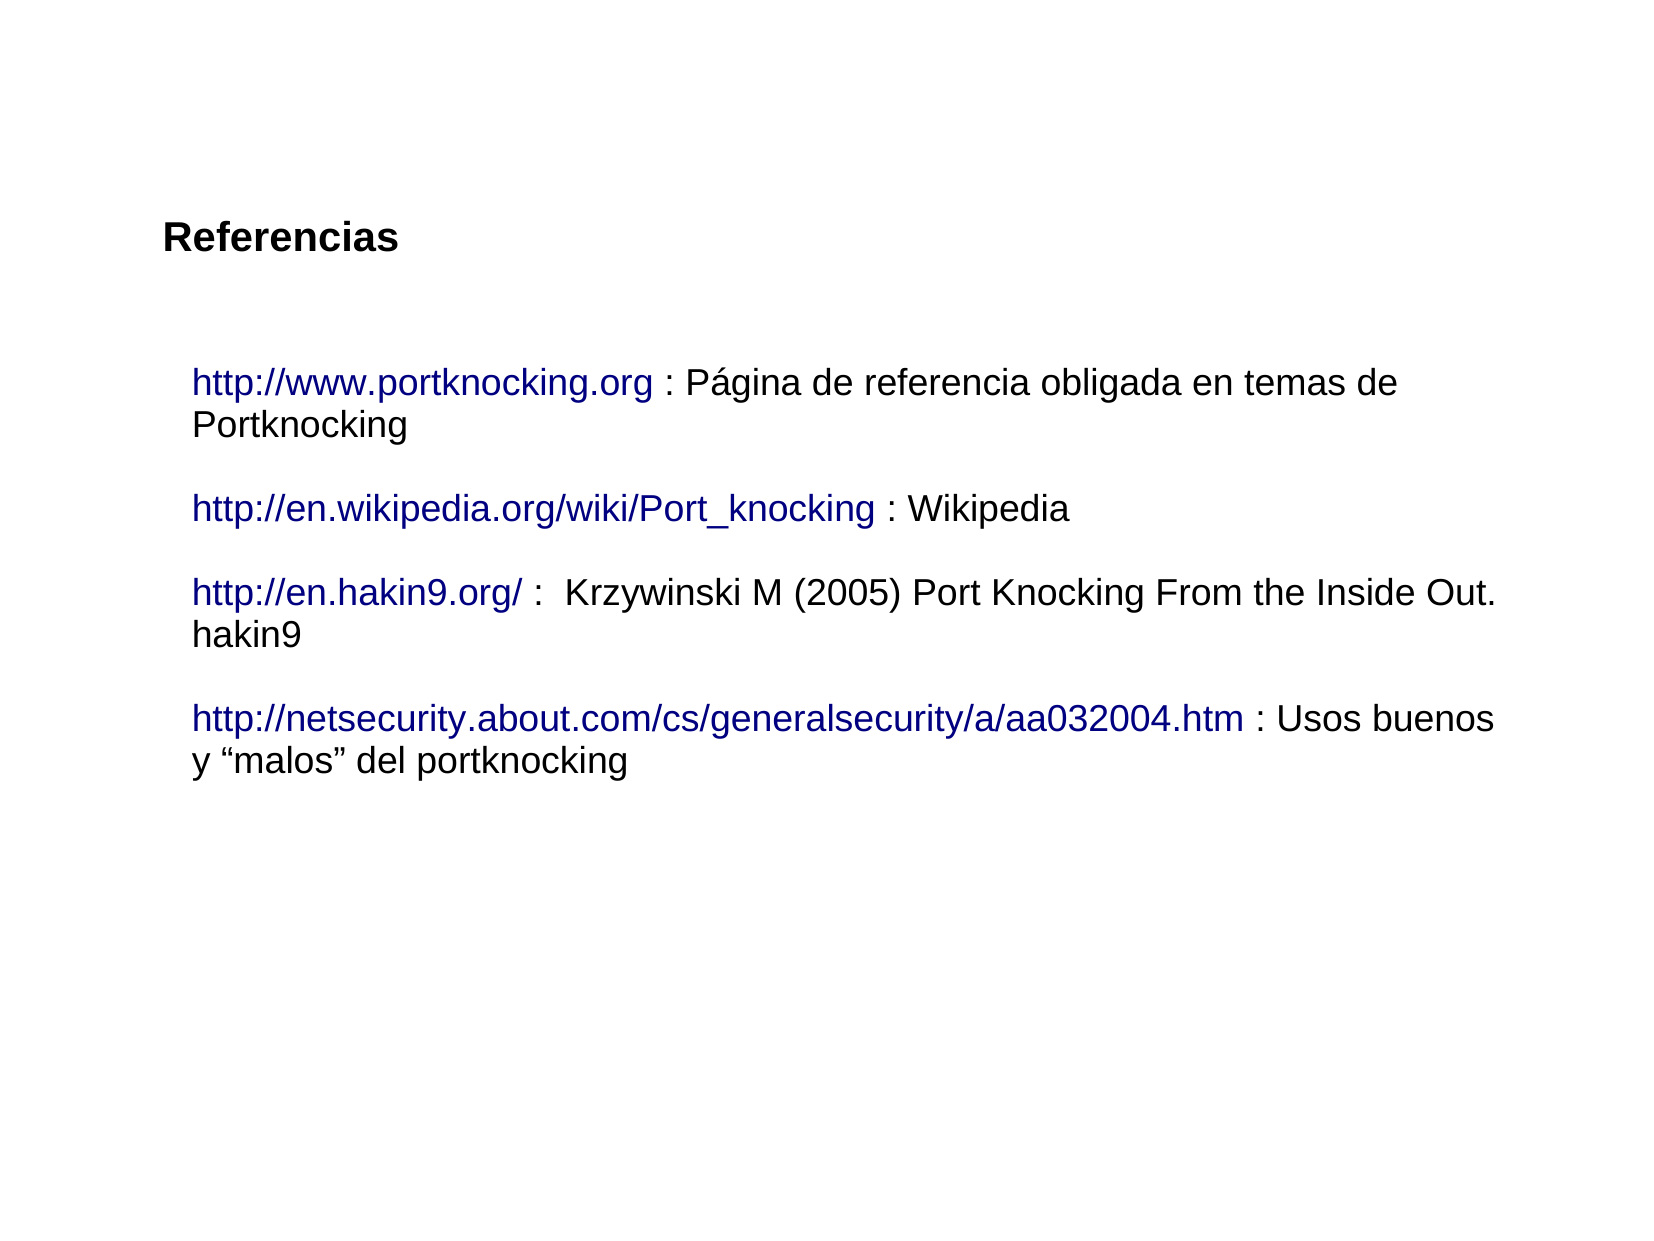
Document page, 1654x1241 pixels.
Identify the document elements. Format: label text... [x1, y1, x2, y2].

text_box Referencias [147, 206, 1329, 276]
text_box http://www.portknocking.org : Página de referencia obligada en temas de Portknocking http://en.wikipedia.org/wiki/Port_knocking : Wikipedia http://en.hakin9.org/ : Krzywinski M (2005) Port Knocking From the Inside Out. hakin9 http://netsecurity.about.com/cs/generalsecurity/a/aa032004.htm : Usos buenos y “malos” del portknocking [177, 354, 1536, 884]
